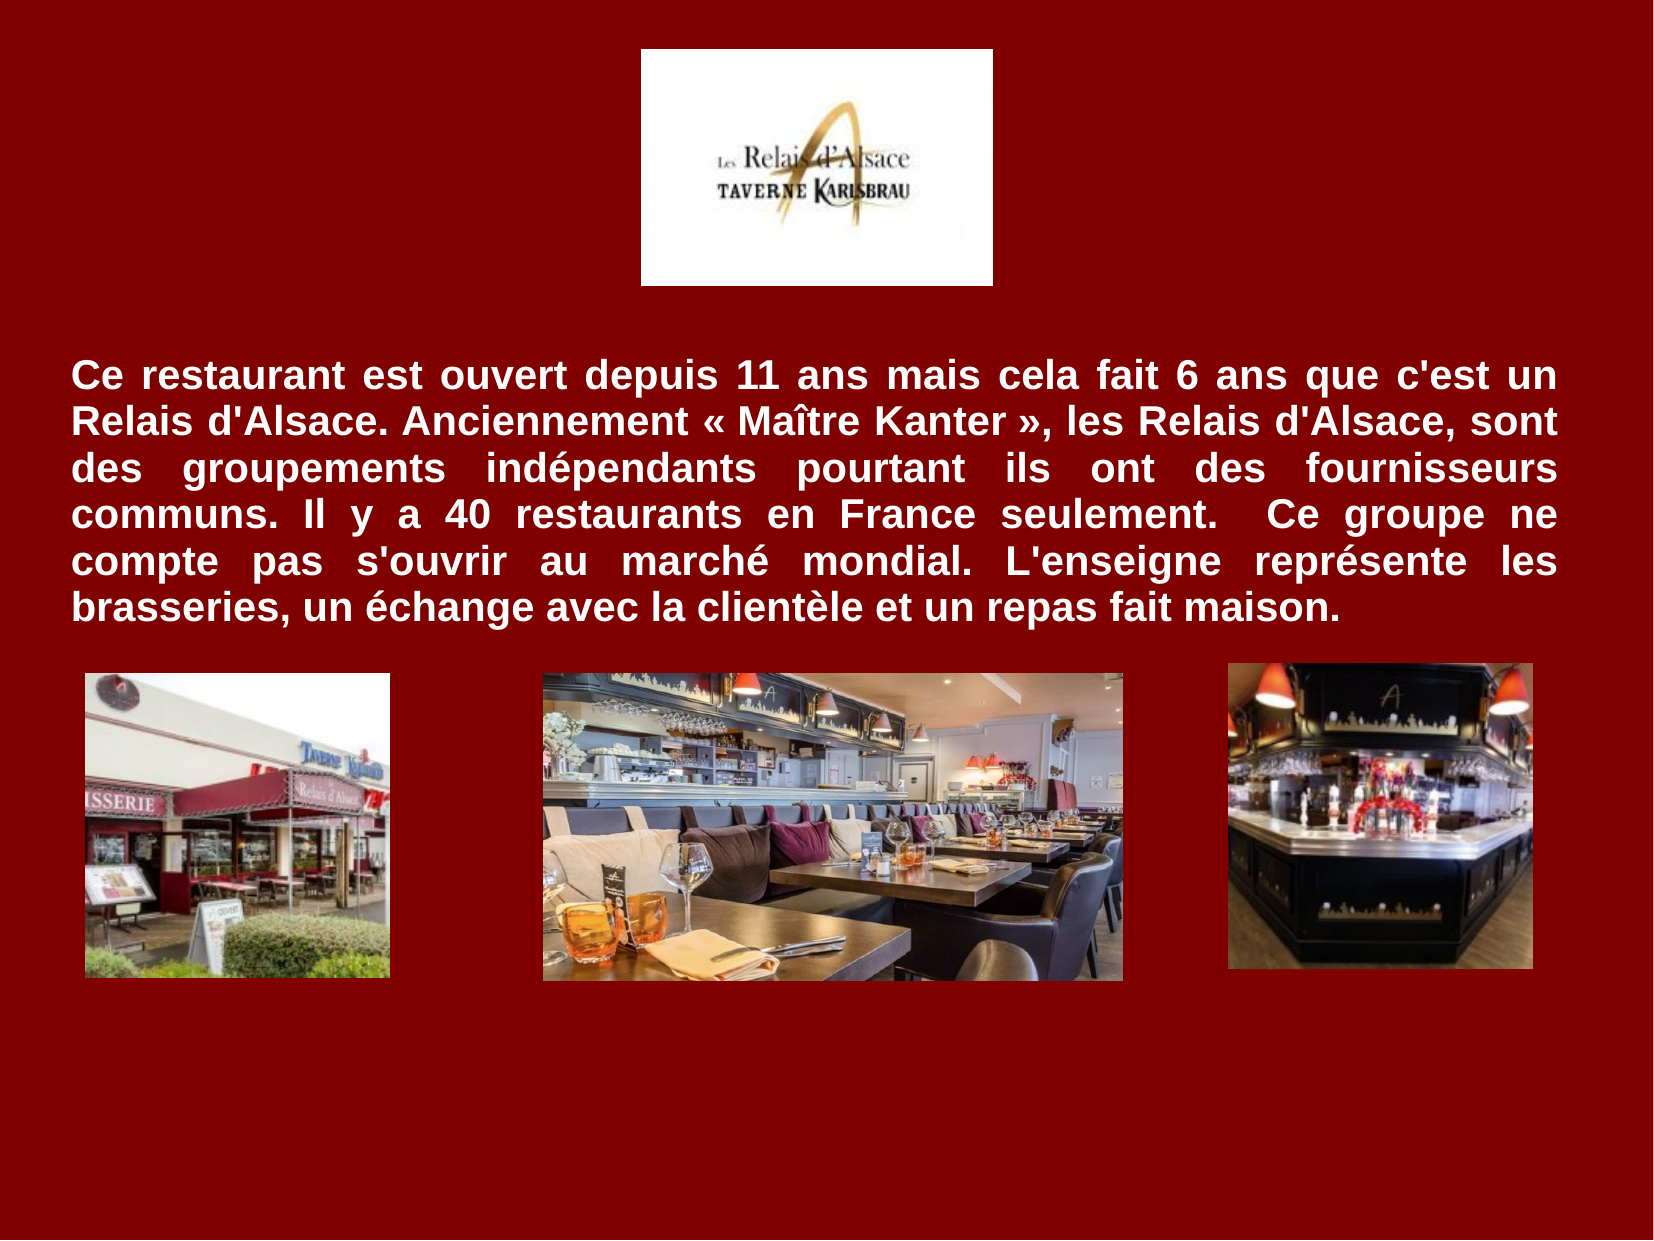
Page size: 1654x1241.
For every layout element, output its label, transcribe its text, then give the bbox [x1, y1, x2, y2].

picture [543, 673, 1123, 981]
picture [641, 49, 993, 286]
picture [85, 673, 390, 978]
subtitle Ce restaurant est ouvert depuis 11 ans mais cela fait 6 ans que c'est un Relais d'Alsace. Anciennement « Maître Kanter », les Relais d'Alsace, sont des groupements indépendants pourtant ils ont des fournisseurs communs. Il y a 40 restaurants en France seulement. Ce groupe ne compte pas s'ouvrir au marché mondial. L'enseigne représente les brasseries, un échange avec la clientèle et un repas fait maison. [70, 131, 1560, 851]
picture [1228, 663, 1533, 969]
